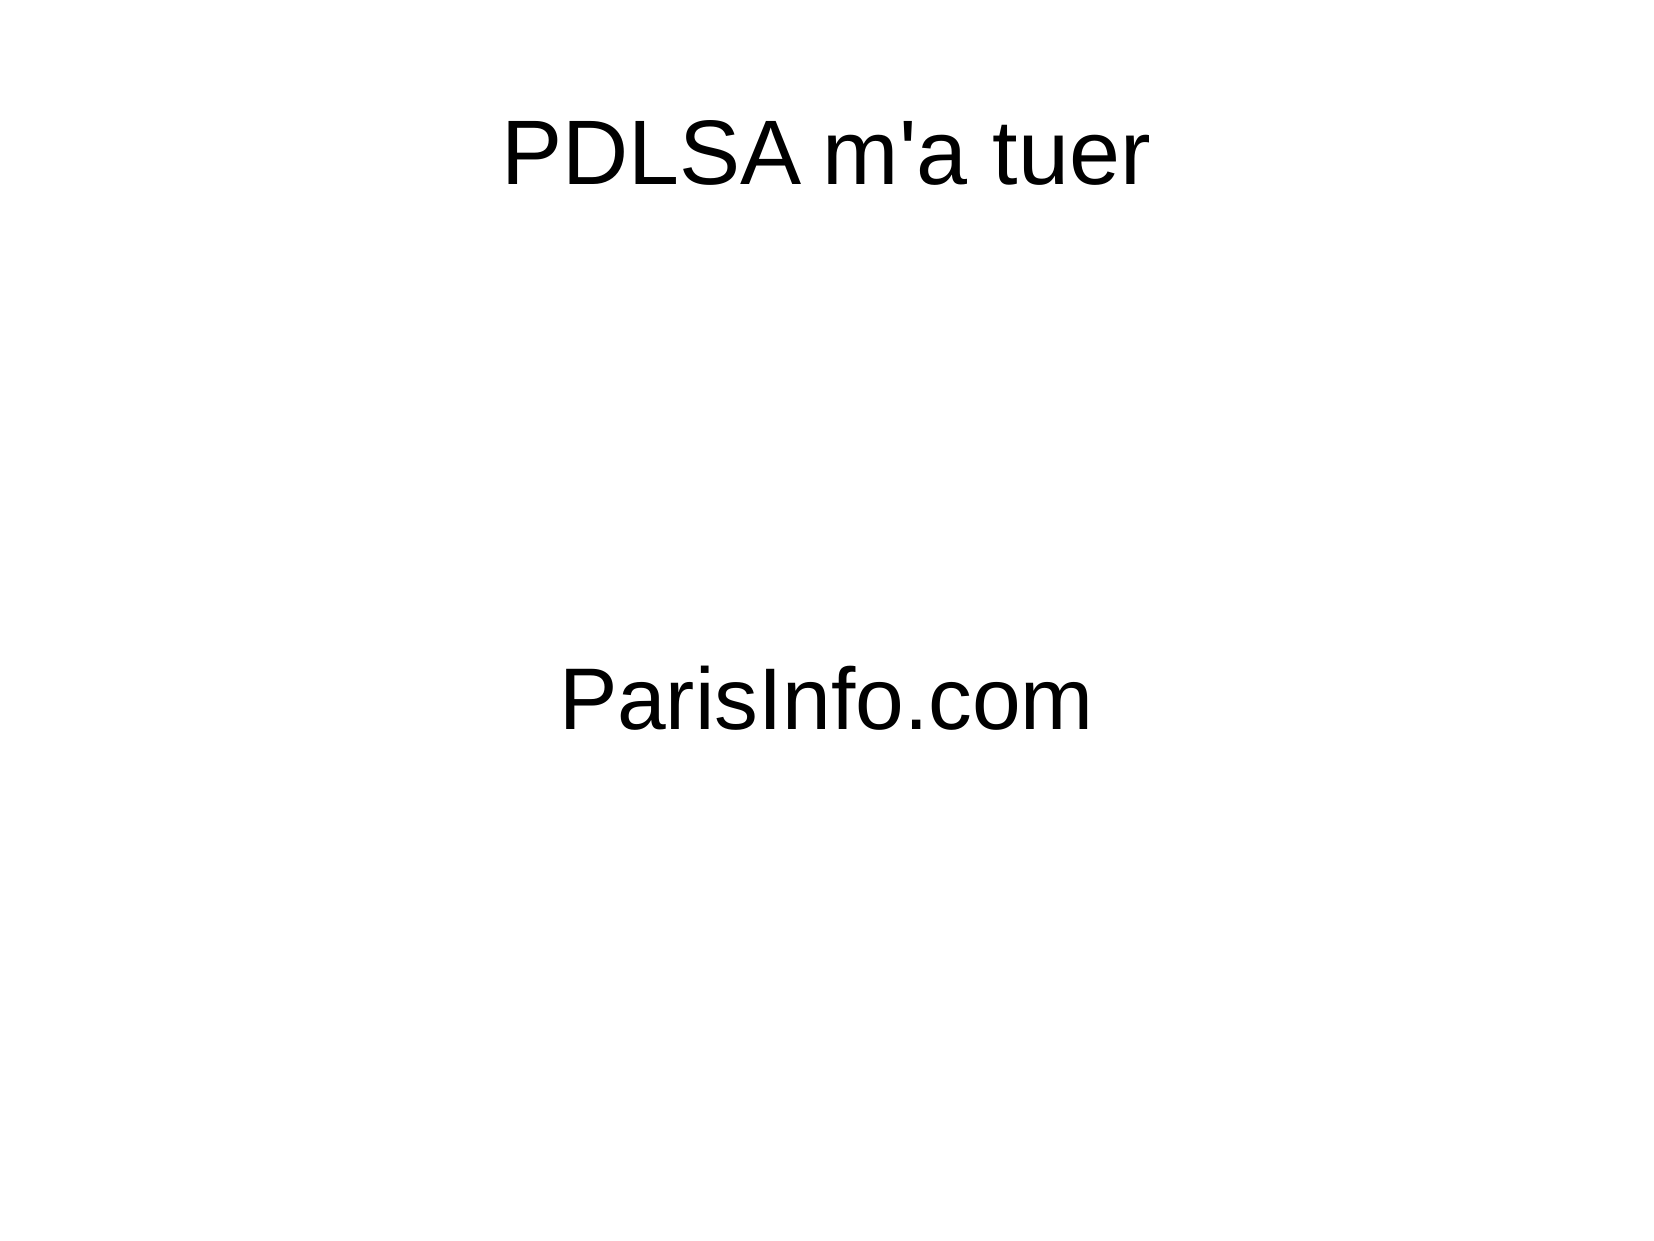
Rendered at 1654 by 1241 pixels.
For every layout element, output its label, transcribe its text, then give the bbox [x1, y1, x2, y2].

subtitle ParisInfo.com [82, 297, 1571, 1102]
title PDLSA m'a tuer [82, 56, 1571, 250]
